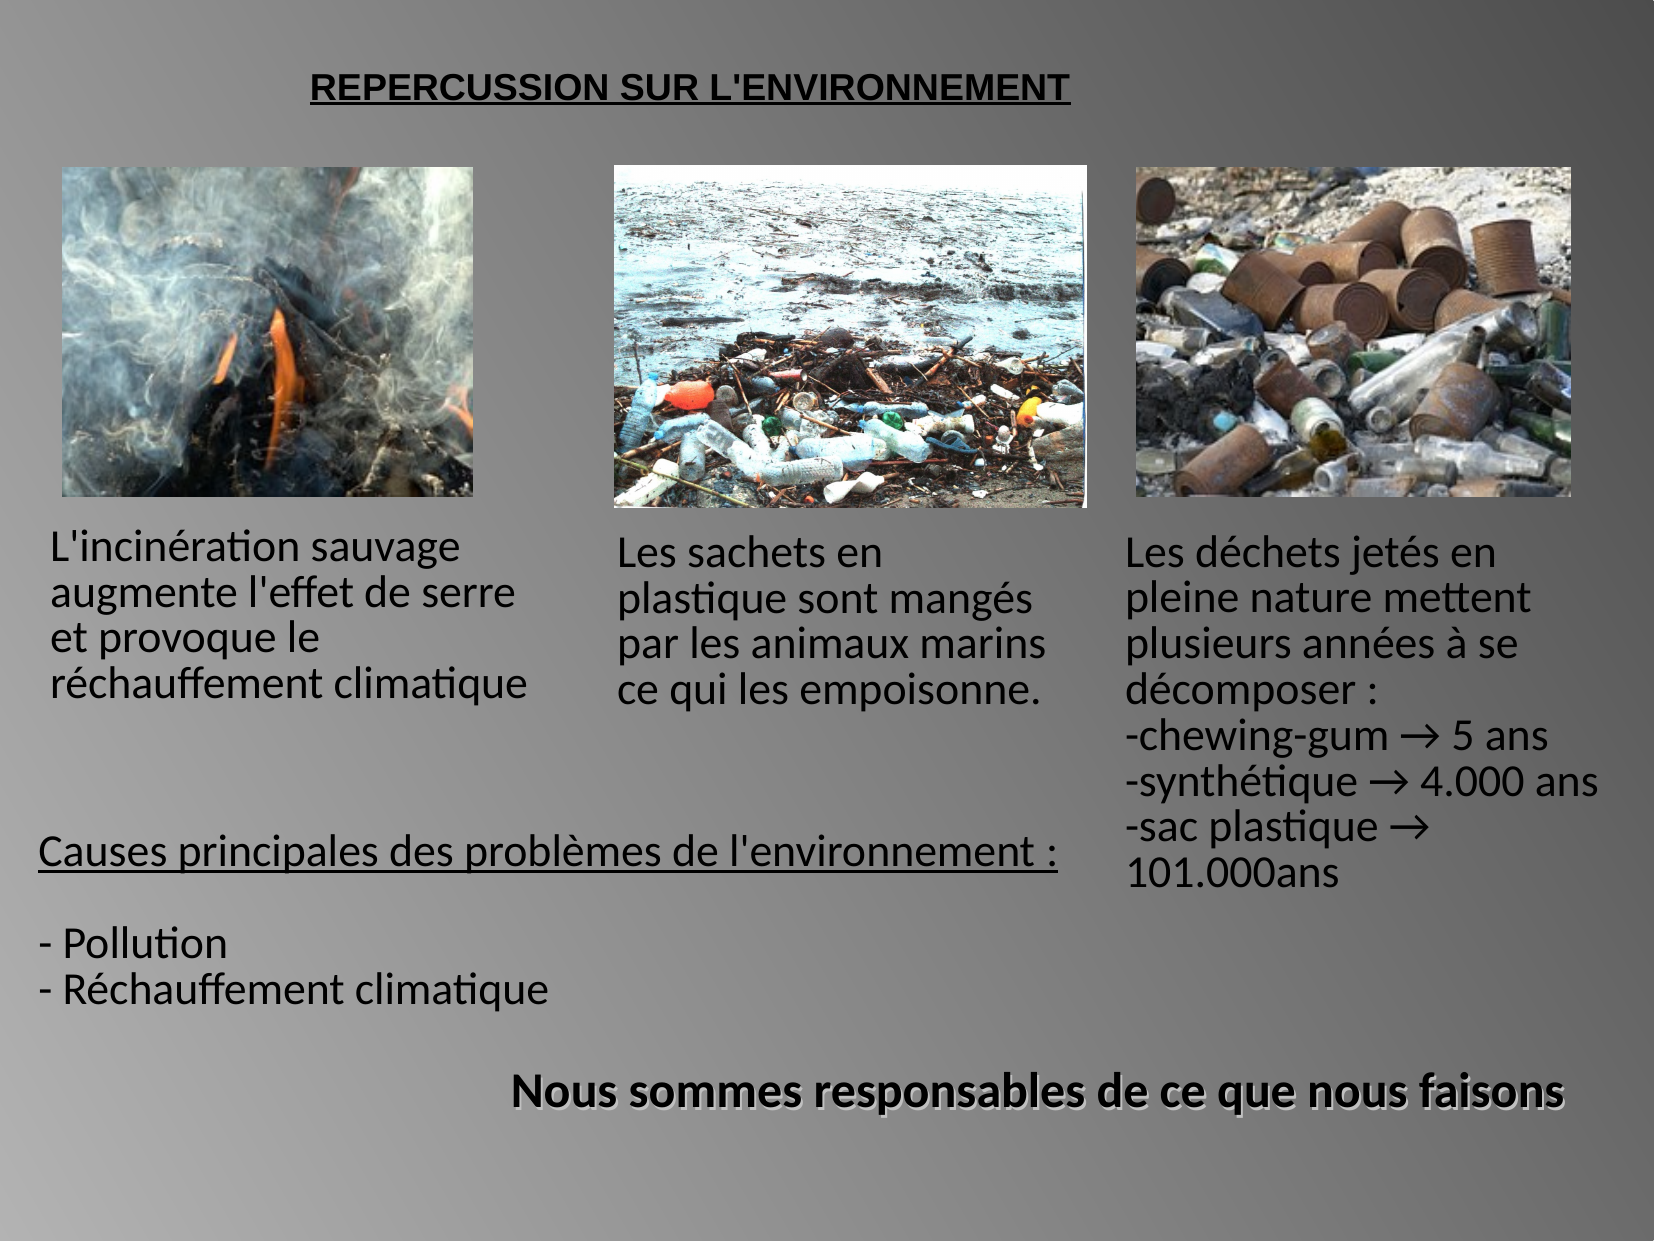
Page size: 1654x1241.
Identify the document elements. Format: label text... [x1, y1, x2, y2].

text_box Nous sommes responsables de ce que nous faisons [496, 1062, 1607, 1139]
picture [1136, 167, 1571, 497]
text_box REPERCUSSION SUR L'ENVIRONNEMENT [295, 59, 1394, 118]
text_box Causes principales des problèmes de l'environnement : - Pollution - Réchauffement climatique [23, 825, 1205, 1063]
picture [614, 165, 1087, 508]
text_box Les sachets en plastique sont mangés par les animaux marins ce qui les empoisonne. [602, 525, 1063, 820]
text_box Les déchets jetés en pleine nature mettent plusieurs années à se décomposer : -chewing-gum → 5 ans -synthétique → 4.000 ans -sac plastique → 101.000ans [1110, 525, 1630, 1043]
picture [62, 167, 473, 497]
text_box L'incinération sauvage augmente l'effet de serre et provoque le réchauffement climatique [35, 519, 556, 758]
